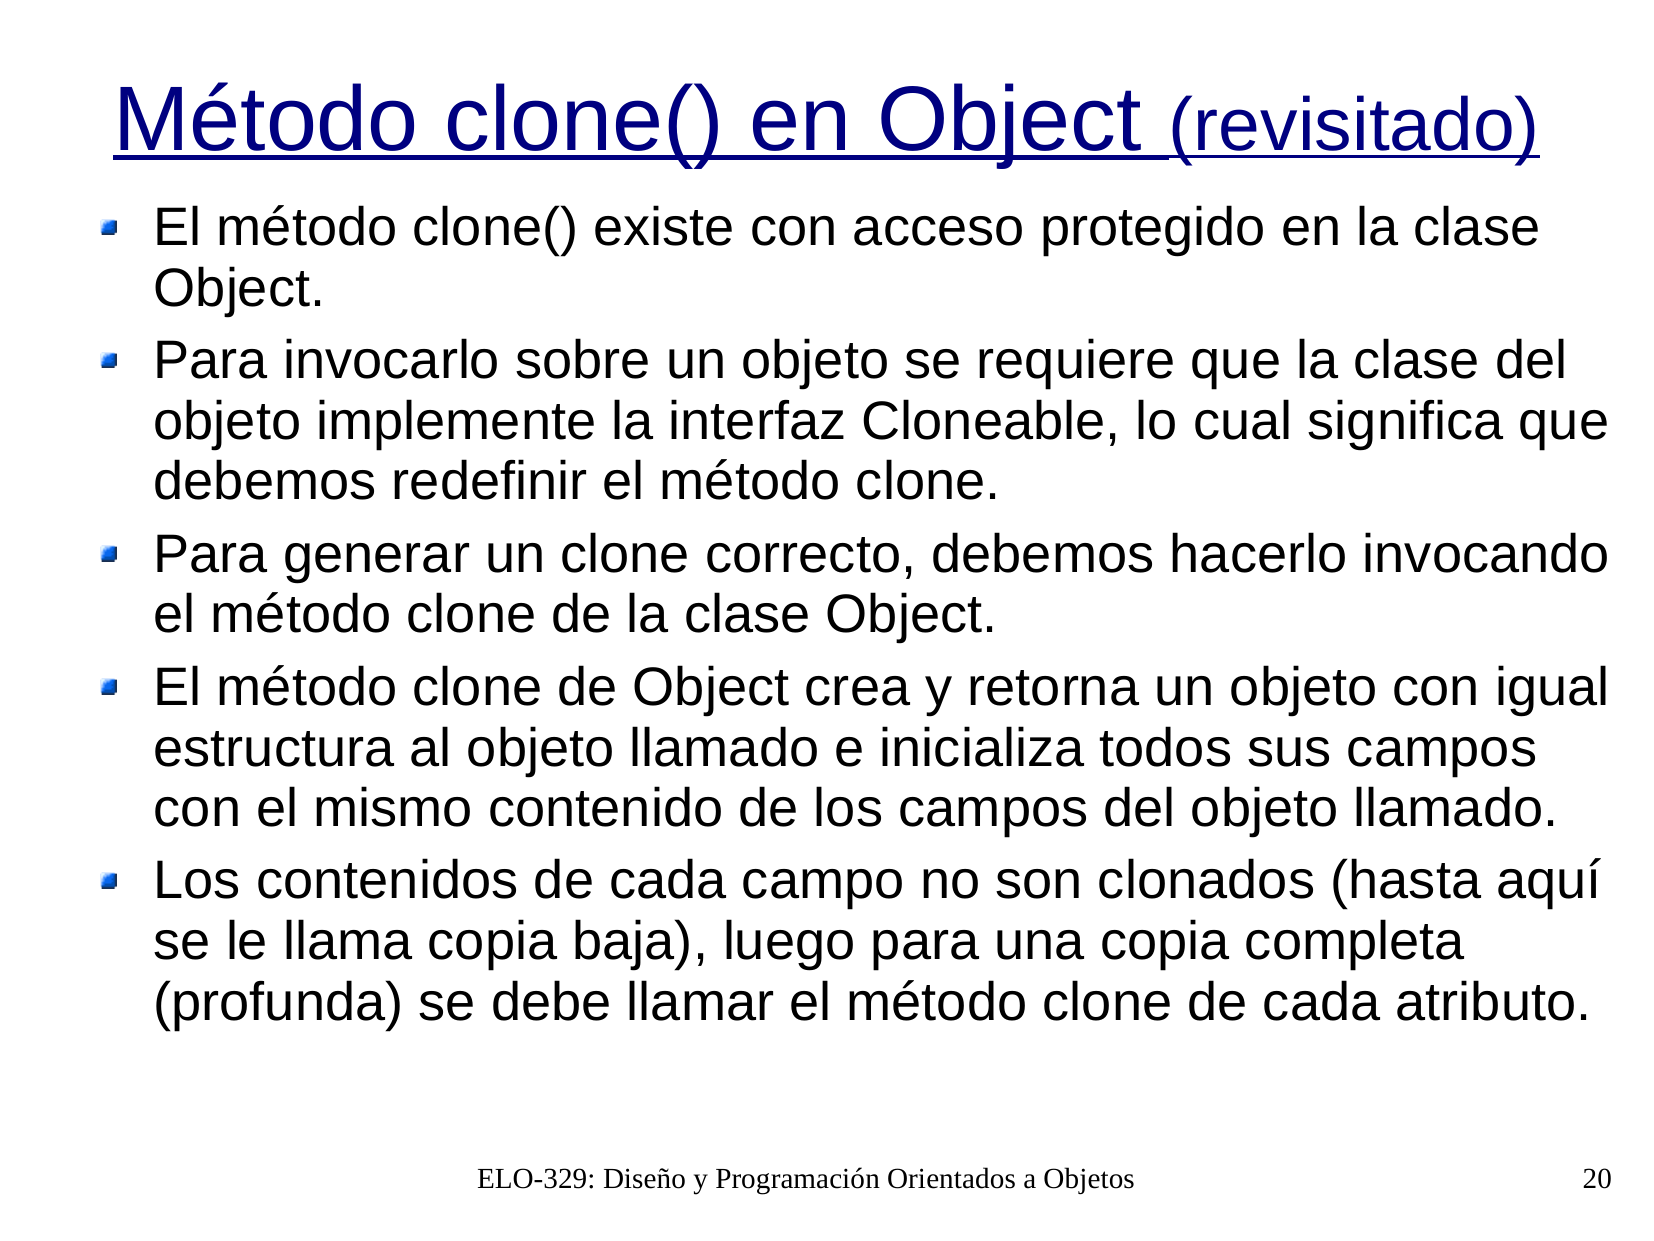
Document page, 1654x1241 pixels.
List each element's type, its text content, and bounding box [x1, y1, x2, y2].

list El método clone() existe con acceso protegido en la clase Object. Para invocarlo sobre un objeto se requiere que la clase del objeto implemente la interfaz Cloneable, lo cual significa que debemos redefinir el método clone. Para generar un clone correcto, debemos hacerlo invocando el método clone de la clase Object. El método clone de Object crea y retorna un objeto con igual estructura al objeto llamado e inicializa todos sus campos con el mismo contenido de los campos del objeto llamado. Los contenidos de cada campo no son clonados (hasta aquí se le llama copia baja), luego para una copia completa (profunda) se debe llamar el método clone de cada atributo. [82, 196, 1618, 1068]
title Método clone() en Object (revisitado) [82, 56, 1571, 181]
